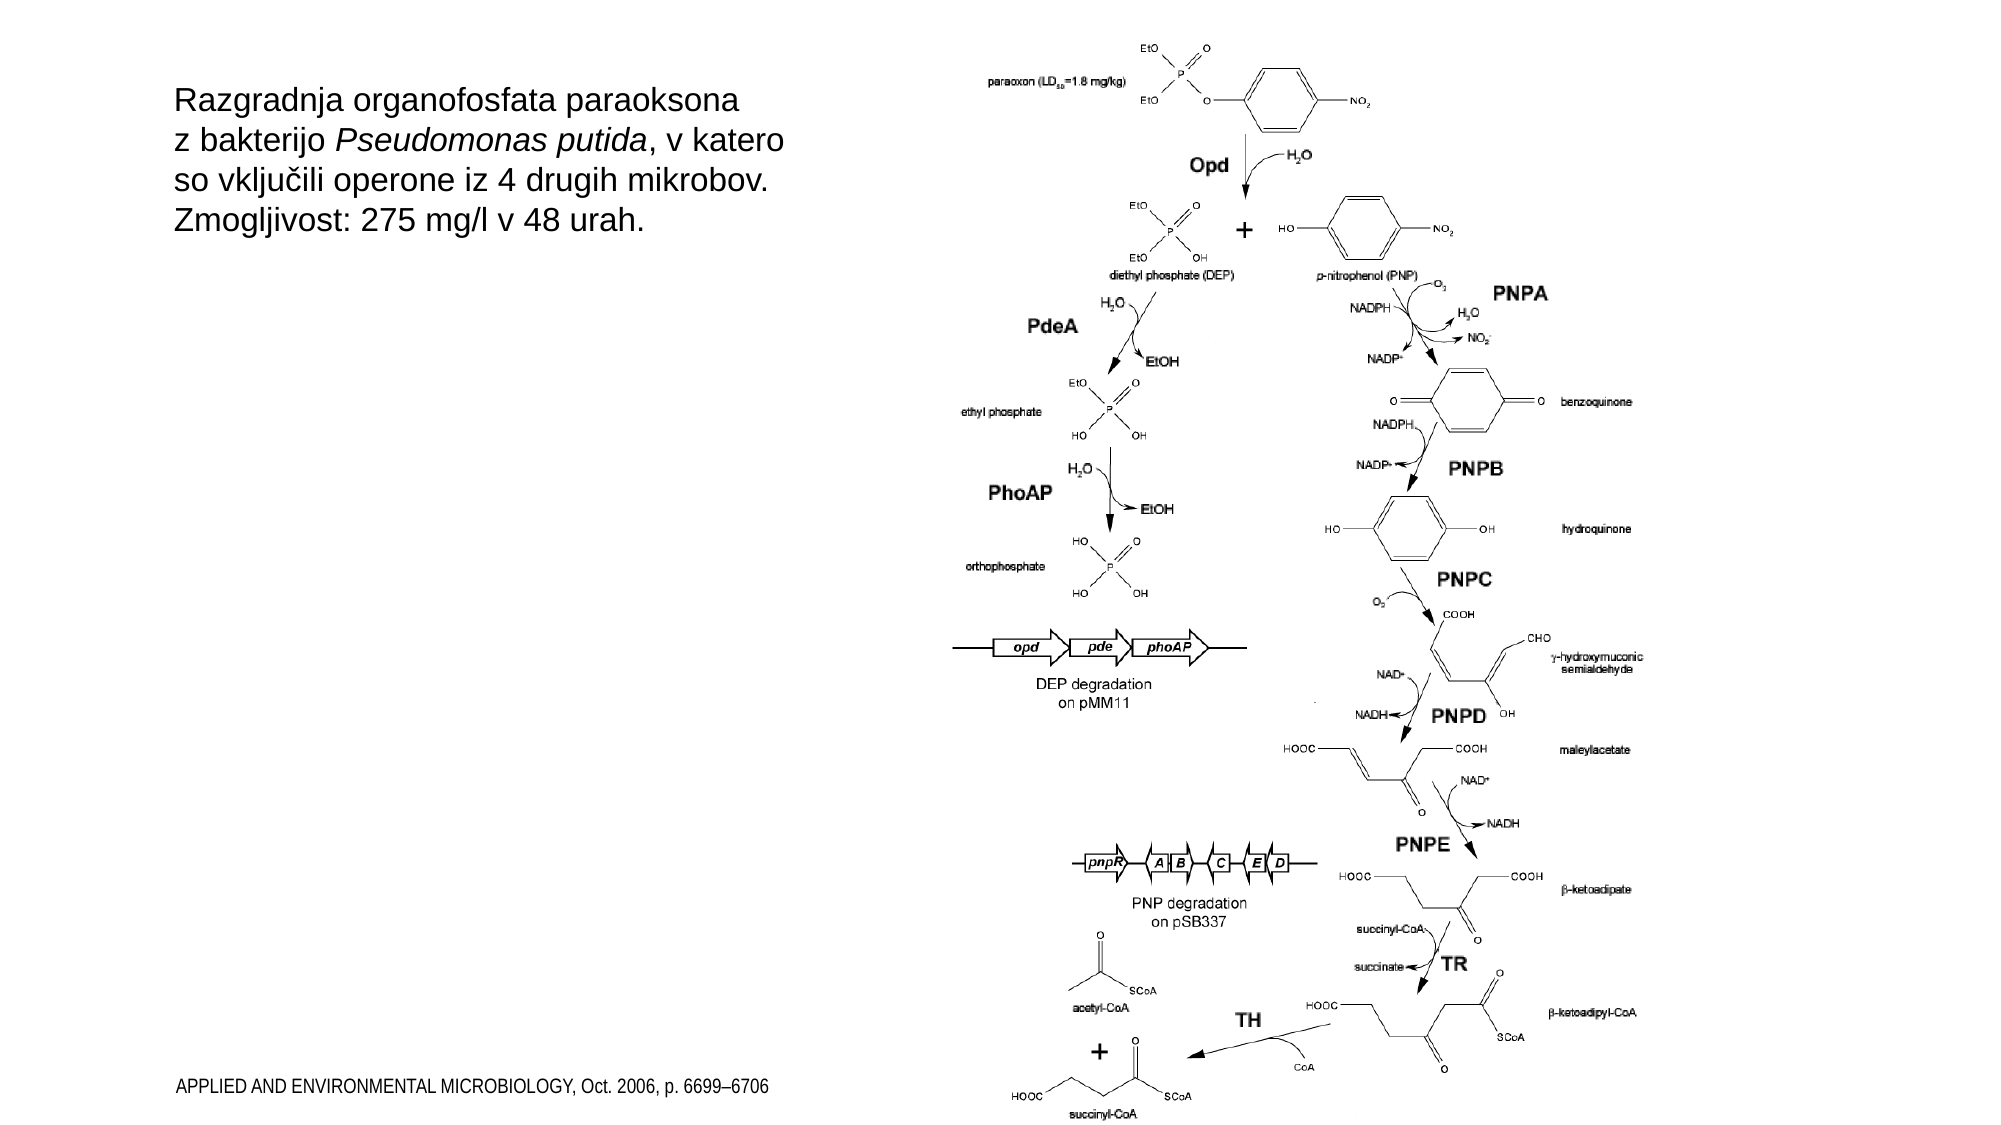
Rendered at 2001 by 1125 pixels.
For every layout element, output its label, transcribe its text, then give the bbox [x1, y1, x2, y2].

picture [952, 43, 1650, 1125]
text_box Razgradnja organofosfata paraoksona z bakterijo Pseudomonas putida, v katero so vključili operone iz 4 drugih mikrobov. Zmogljivost: 275 mg/l v 48 urah. [159, 71, 800, 246]
text_box APPLIED AND ENVIRONMENTAL MICROBIOLOGY, Oct. 2006, p. 6699–6706 [161, 1065, 785, 1105]
